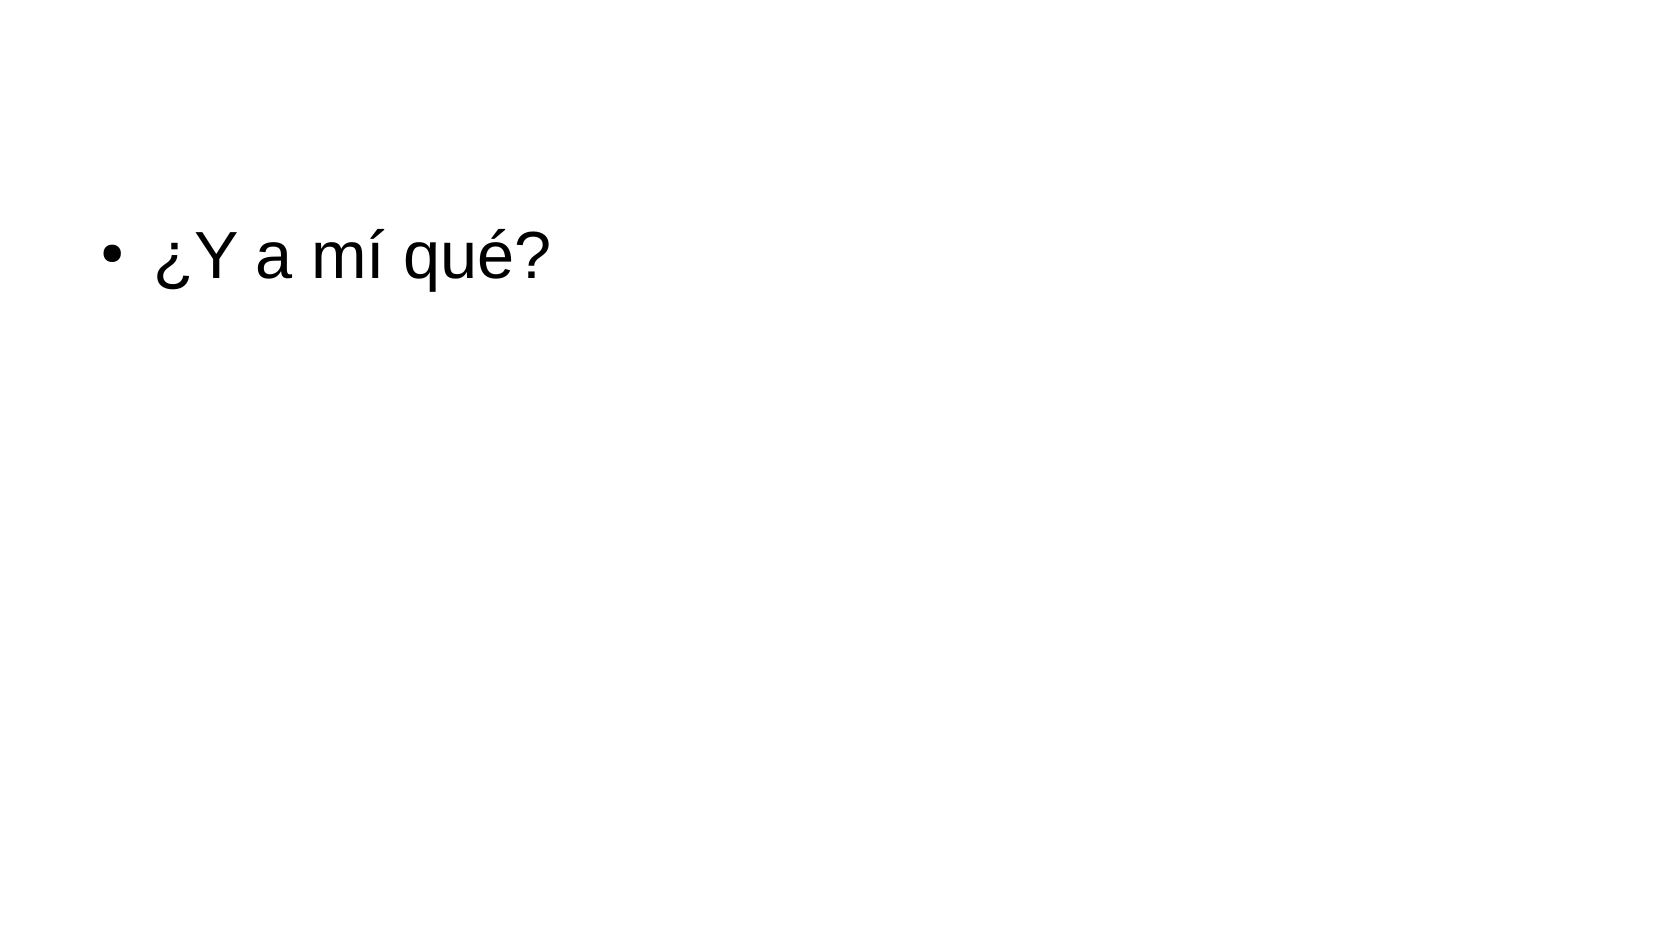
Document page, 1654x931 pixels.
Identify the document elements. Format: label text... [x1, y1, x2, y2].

list ¿Y a mí qué? [82, 217, 1571, 758]
